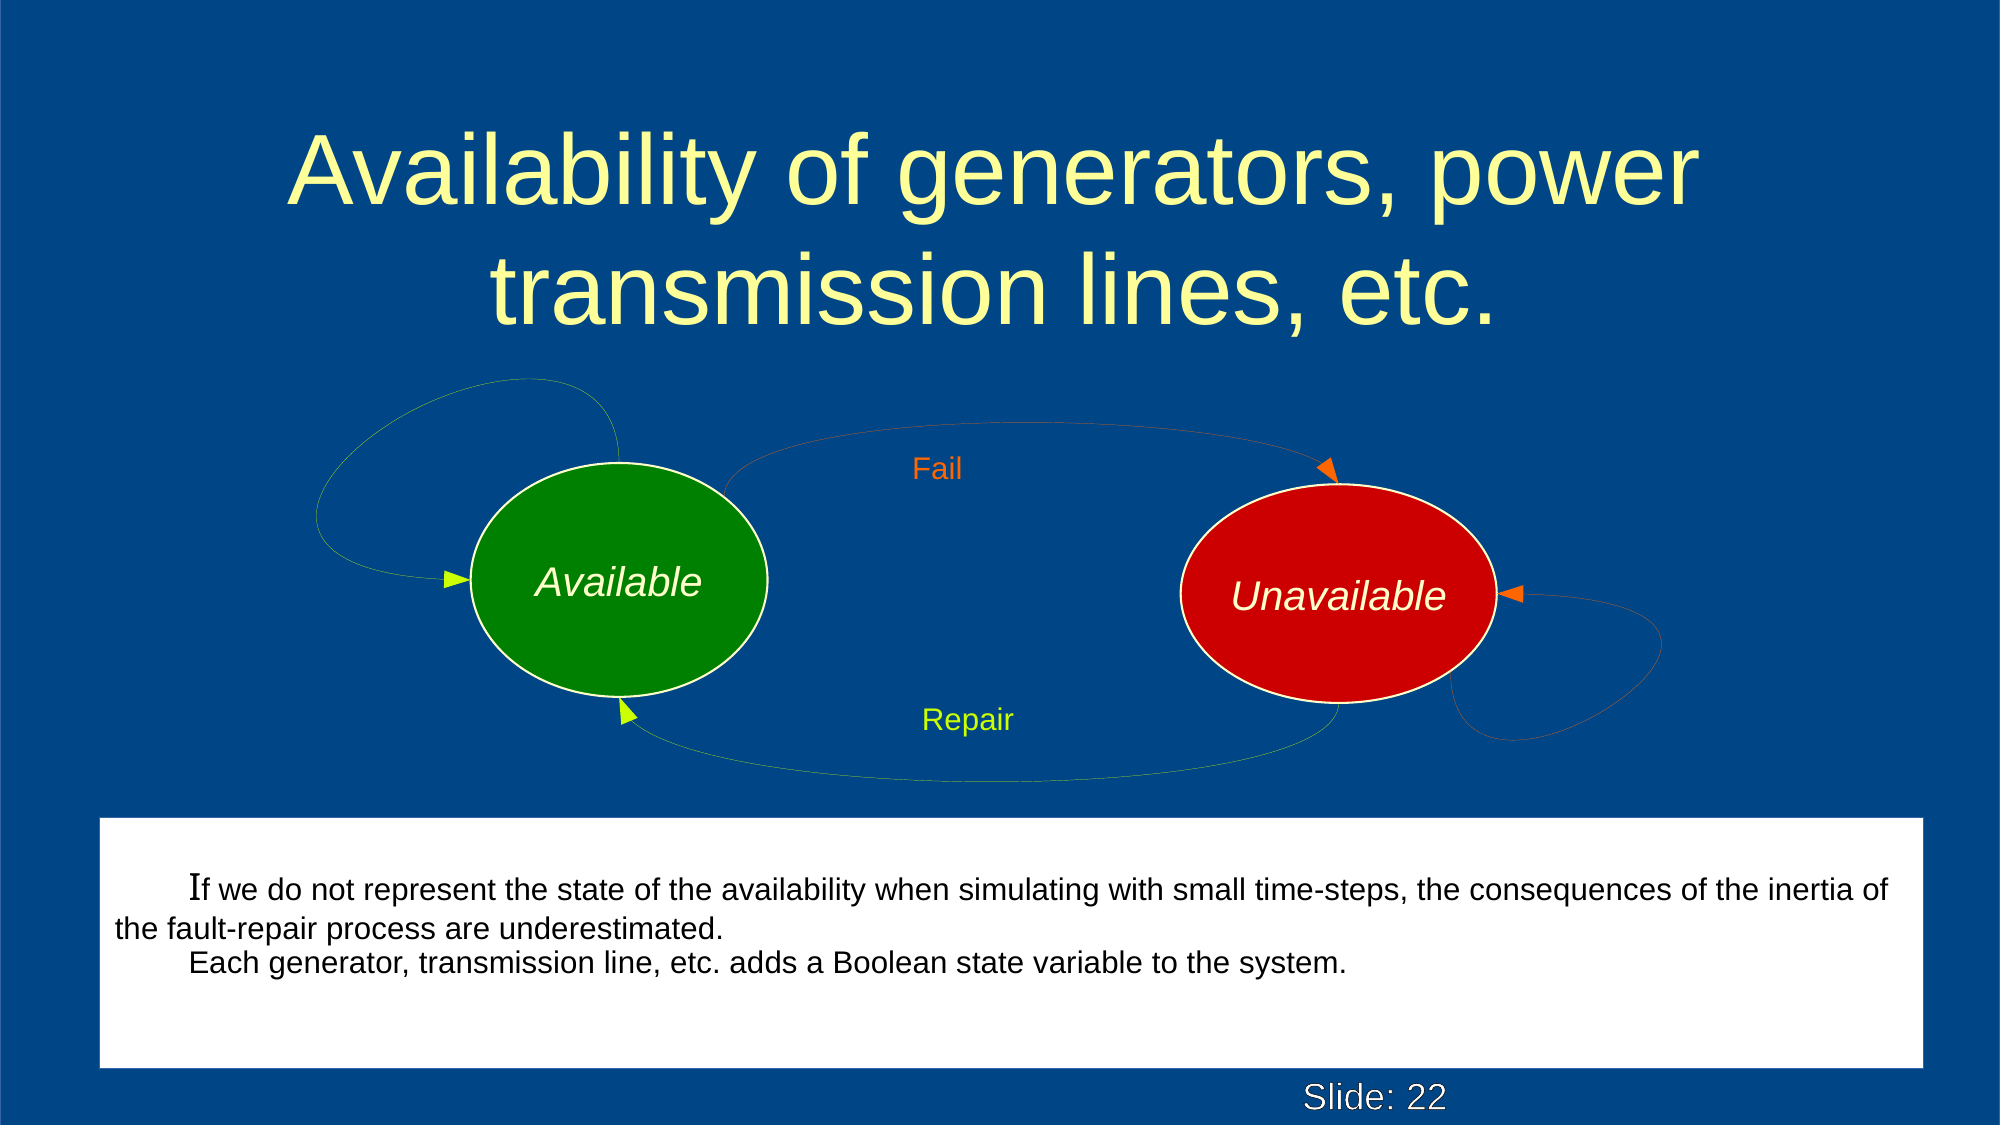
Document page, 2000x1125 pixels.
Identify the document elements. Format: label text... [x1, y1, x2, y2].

text_box Unavailable [1180, 484, 1497, 703]
text_box Available [470, 463, 768, 697]
text_box Repair [907, 695, 1089, 751]
text_box [0, 0, 2000, 1125]
title Availability of generators, power transmission lines, etc. [102, 67, 1852, 352]
text_box Slide: 22 [1287, 1068, 1477, 1125]
text_box If we do not represent the state of the availability when simulating with small time-steps, the consequences of the inertia of the fault-repair process are underestimated. Each generator, transmission line, etc. adds a Boolean state variable to the system. [99, 817, 1924, 1069]
text_box Fail [897, 444, 1009, 500]
